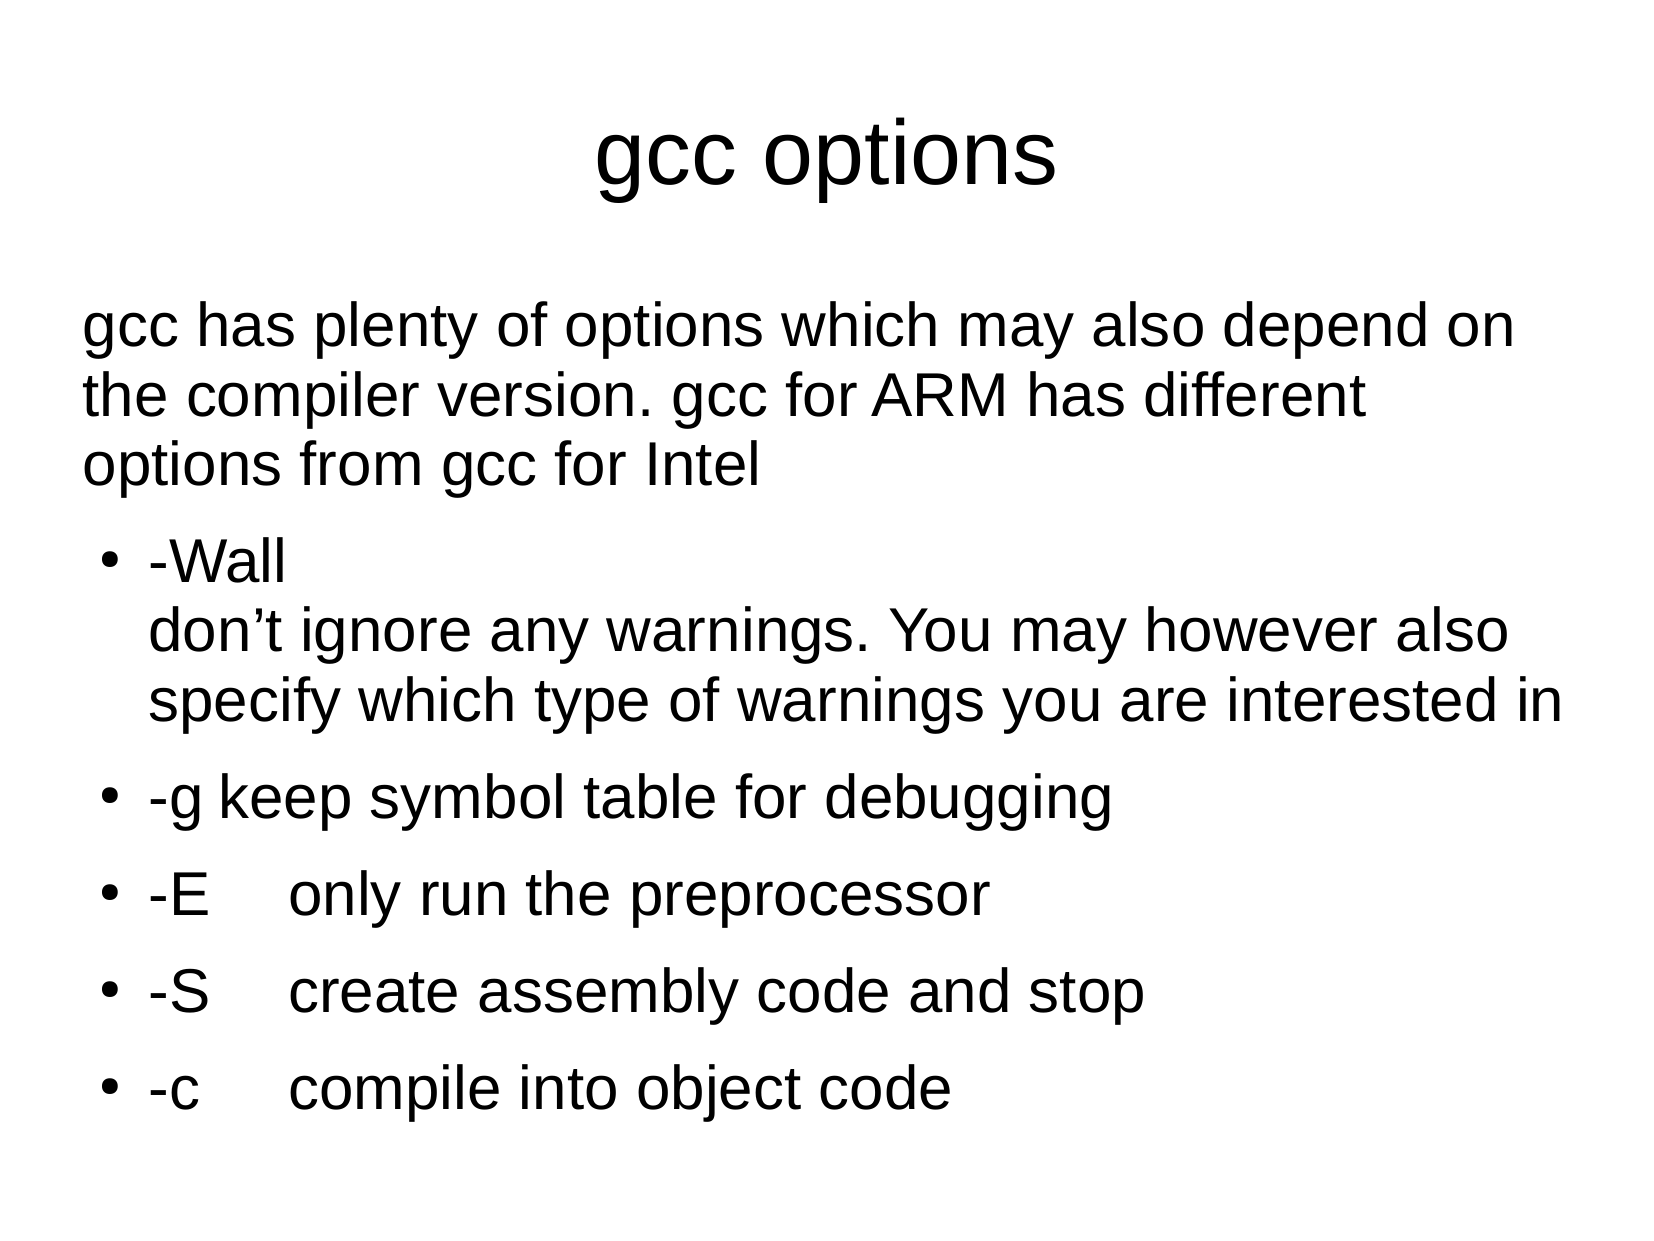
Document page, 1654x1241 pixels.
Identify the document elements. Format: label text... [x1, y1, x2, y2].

title gcc options [82, 49, 1571, 257]
list gcc has plenty of options which may also depend on the compiler version. gcc for ARM has different options from gcc for Intel -Wall don’t ignore any warnings. You may however also specify which type of warnings you are interested in -g keep symbol table for debugging -E only run the preprocessor -S create assembly code and stop -c compile into object code [82, 290, 1571, 1141]
